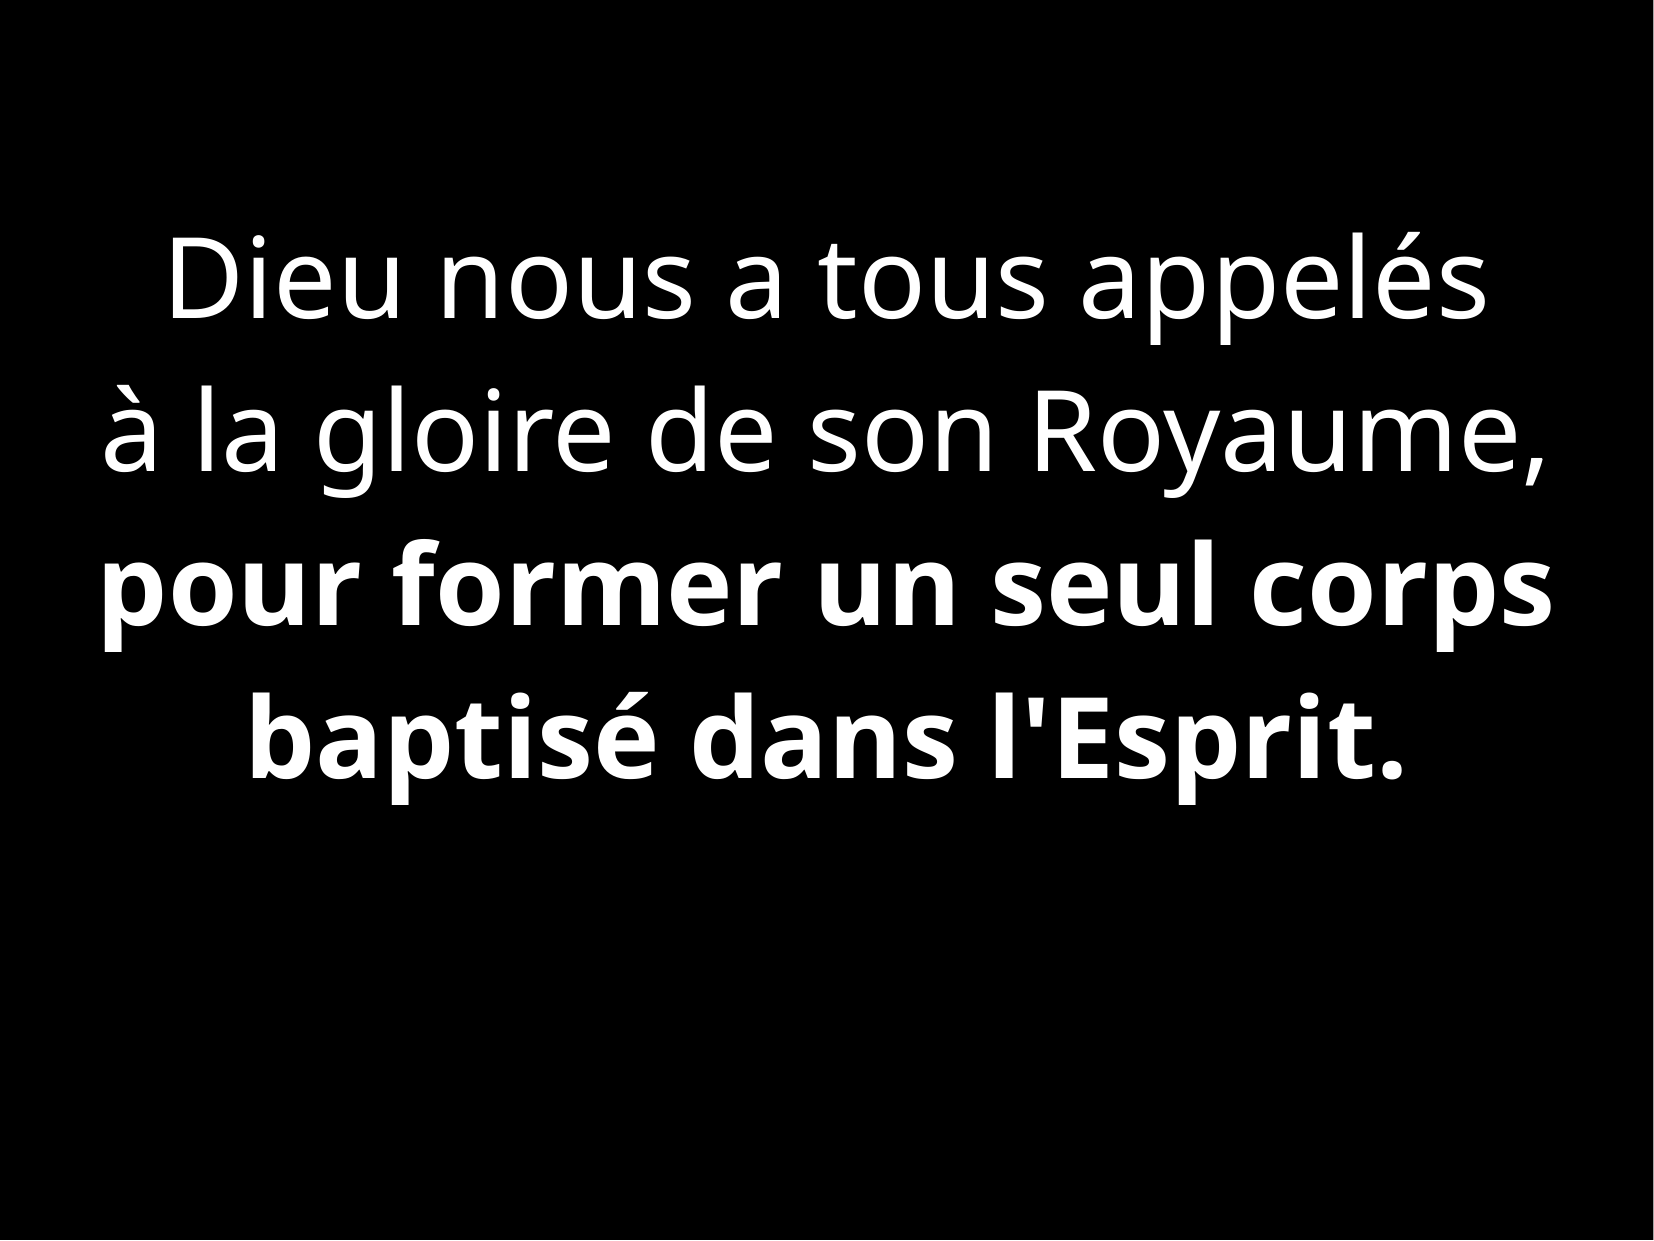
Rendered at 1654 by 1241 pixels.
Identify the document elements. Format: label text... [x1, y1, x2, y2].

list Dieu nous a tous appelés à la gloire de son Royaume, pour former un seul corps baptisé dans l'Esprit. [29, 45, 1625, 1241]
